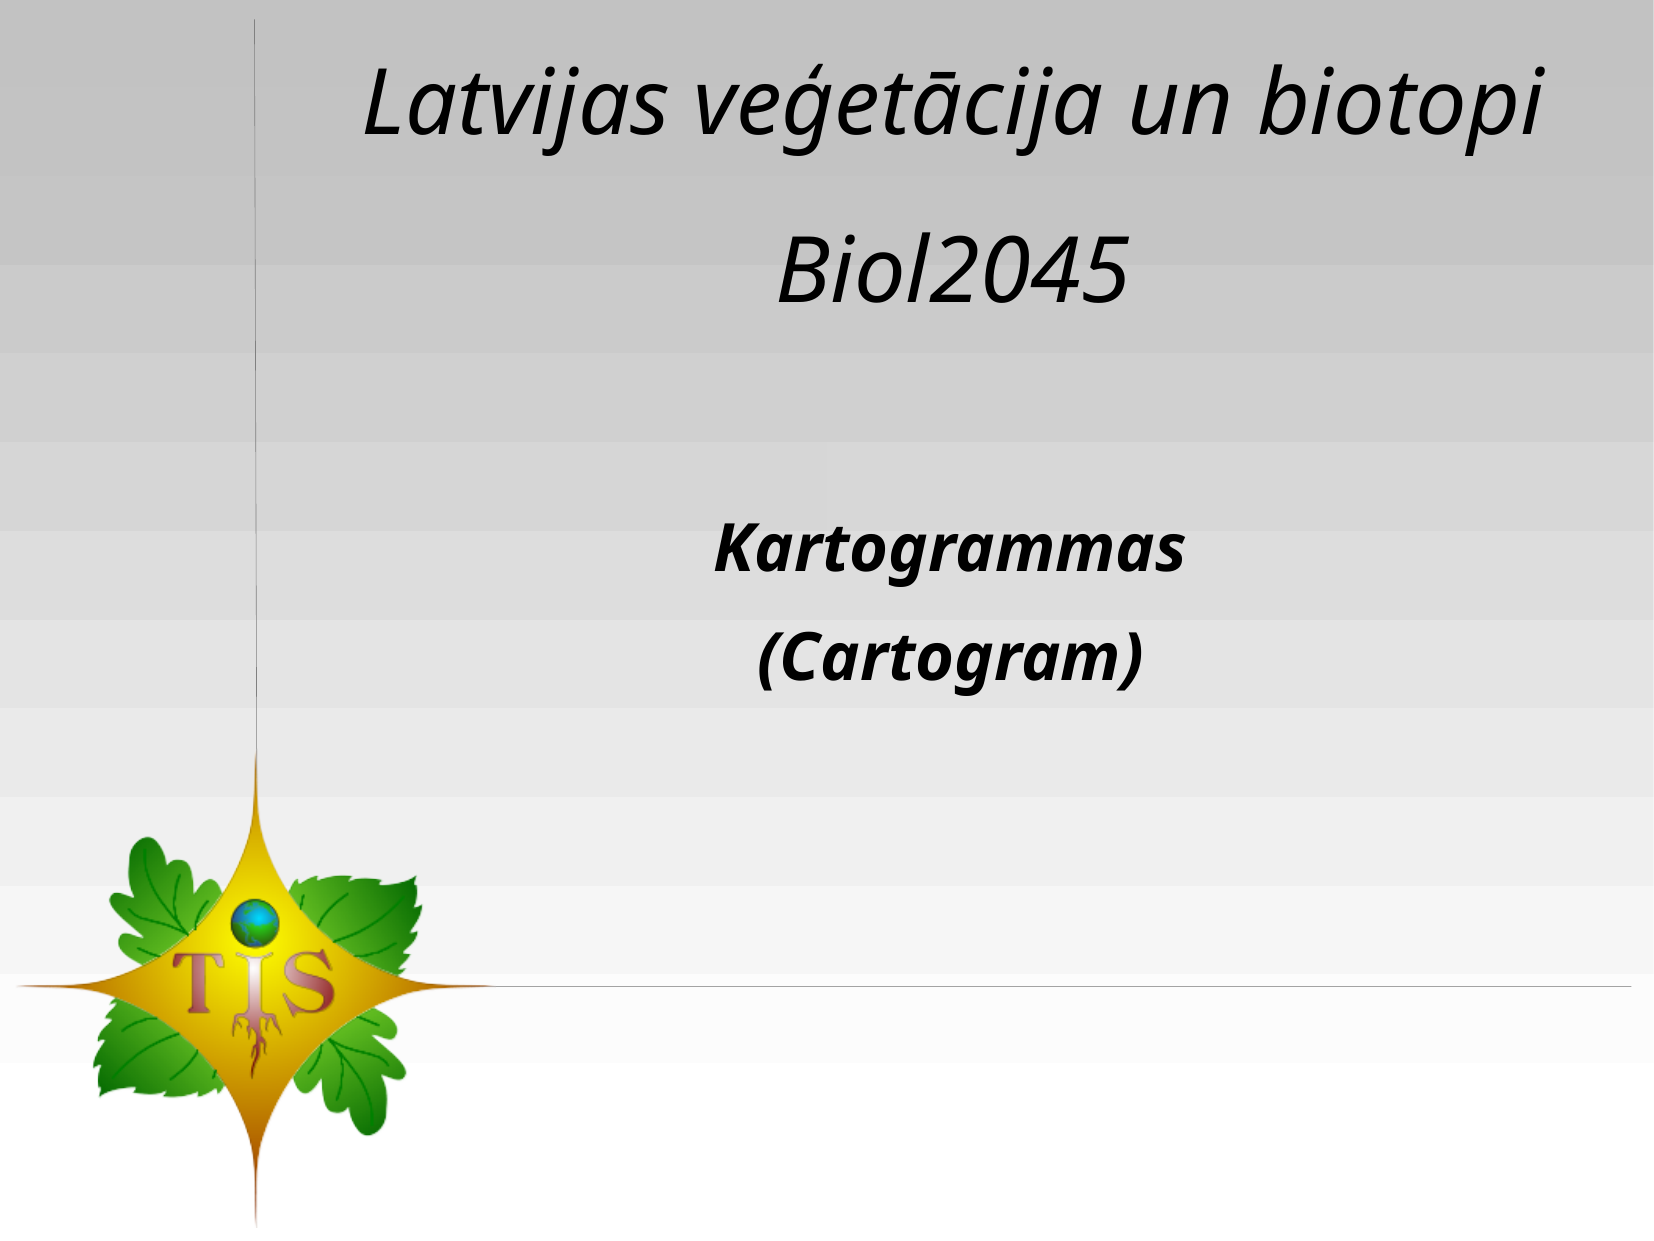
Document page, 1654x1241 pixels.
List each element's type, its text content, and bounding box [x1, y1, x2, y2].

picture [0, 0, 1654, 1241]
title Kartogrammas (Cartogram) [295, 324, 1607, 857]
